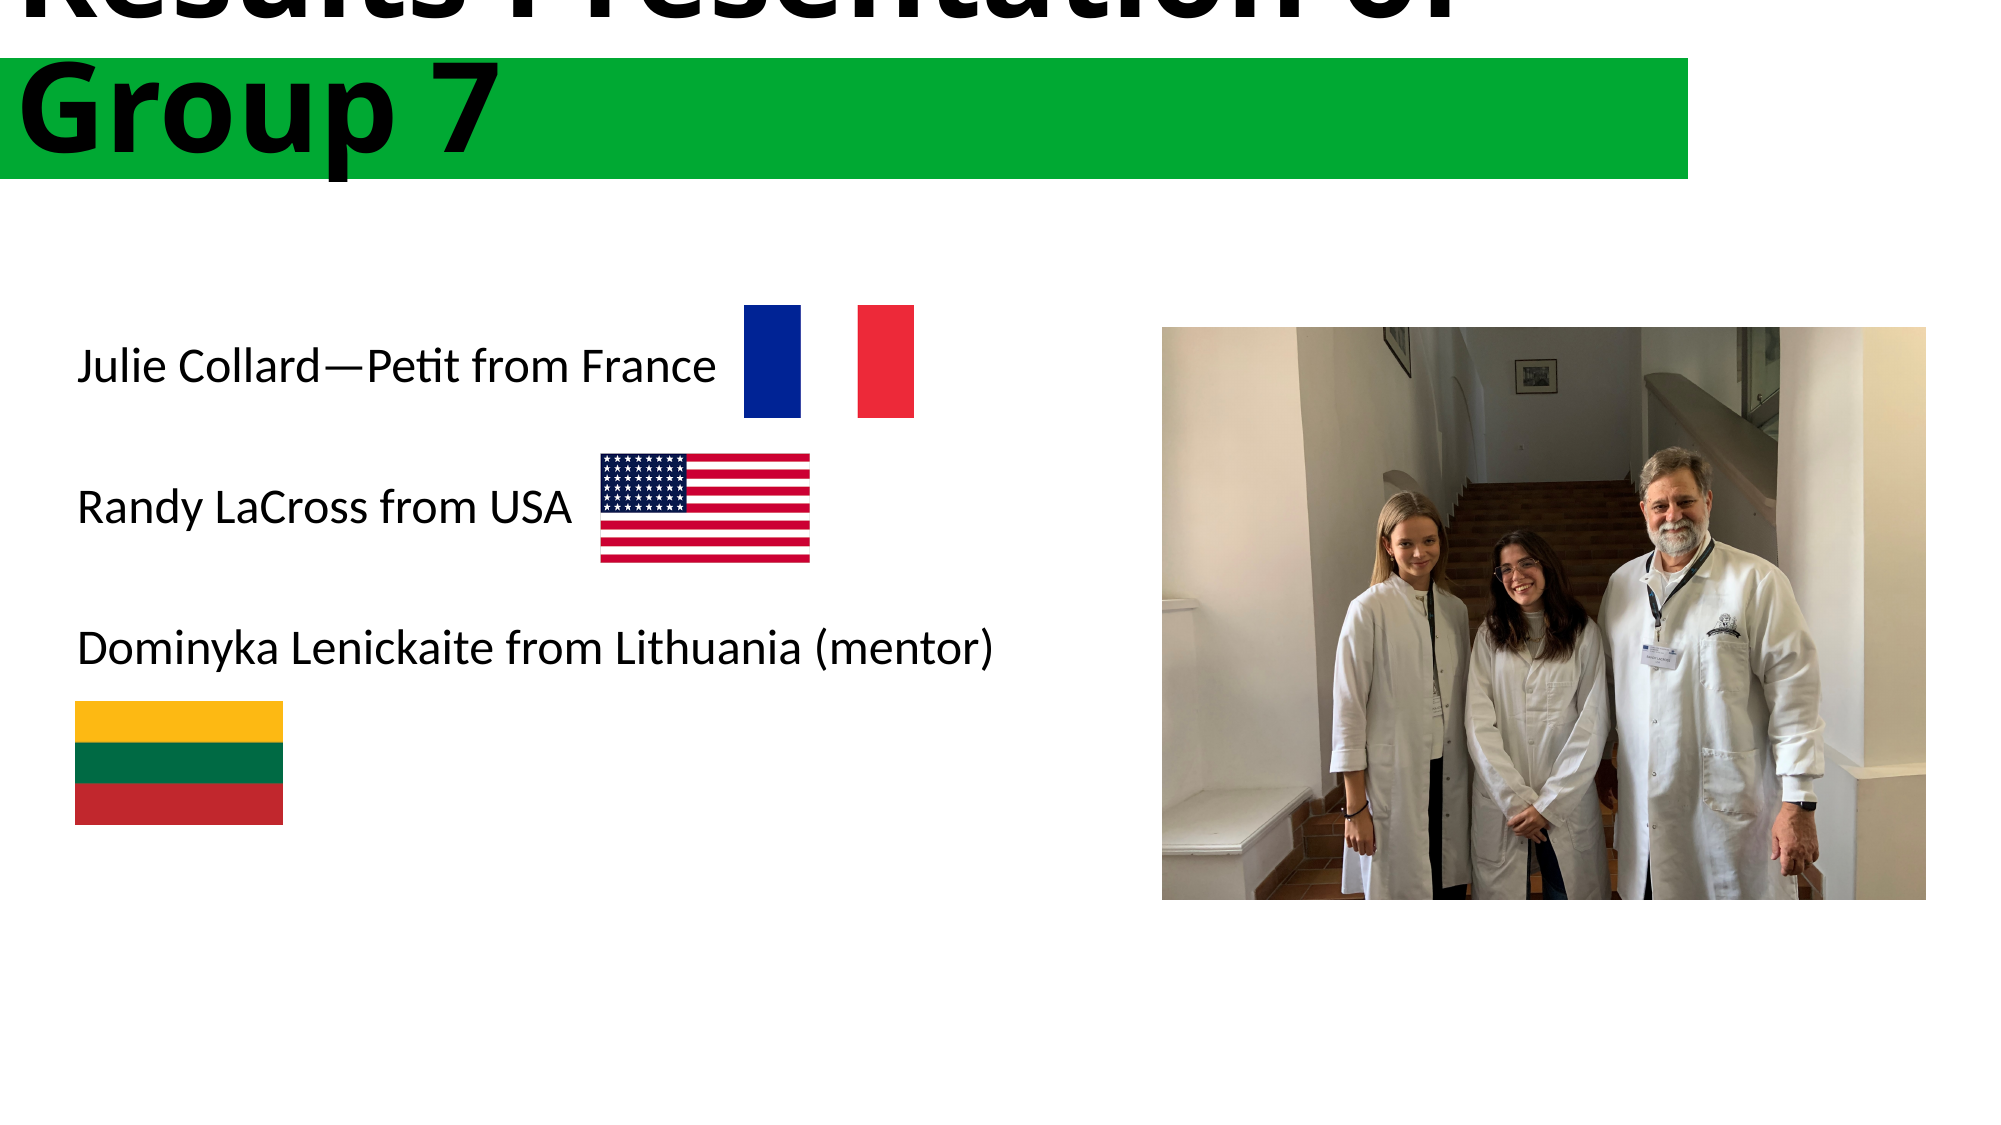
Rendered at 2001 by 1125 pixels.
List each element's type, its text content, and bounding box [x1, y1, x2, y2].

picture [600, 453, 810, 563]
picture [75, 701, 283, 826]
subtitle Julie Collard—Petit from France Randy LaCross from USA Dominyka Lenickaite from Lithuania (mentor) [62, 265, 1563, 537]
title Results Presentation of Group 7 [0, 37, 1875, 188]
picture [744, 305, 914, 419]
picture [1162, 327, 1926, 901]
